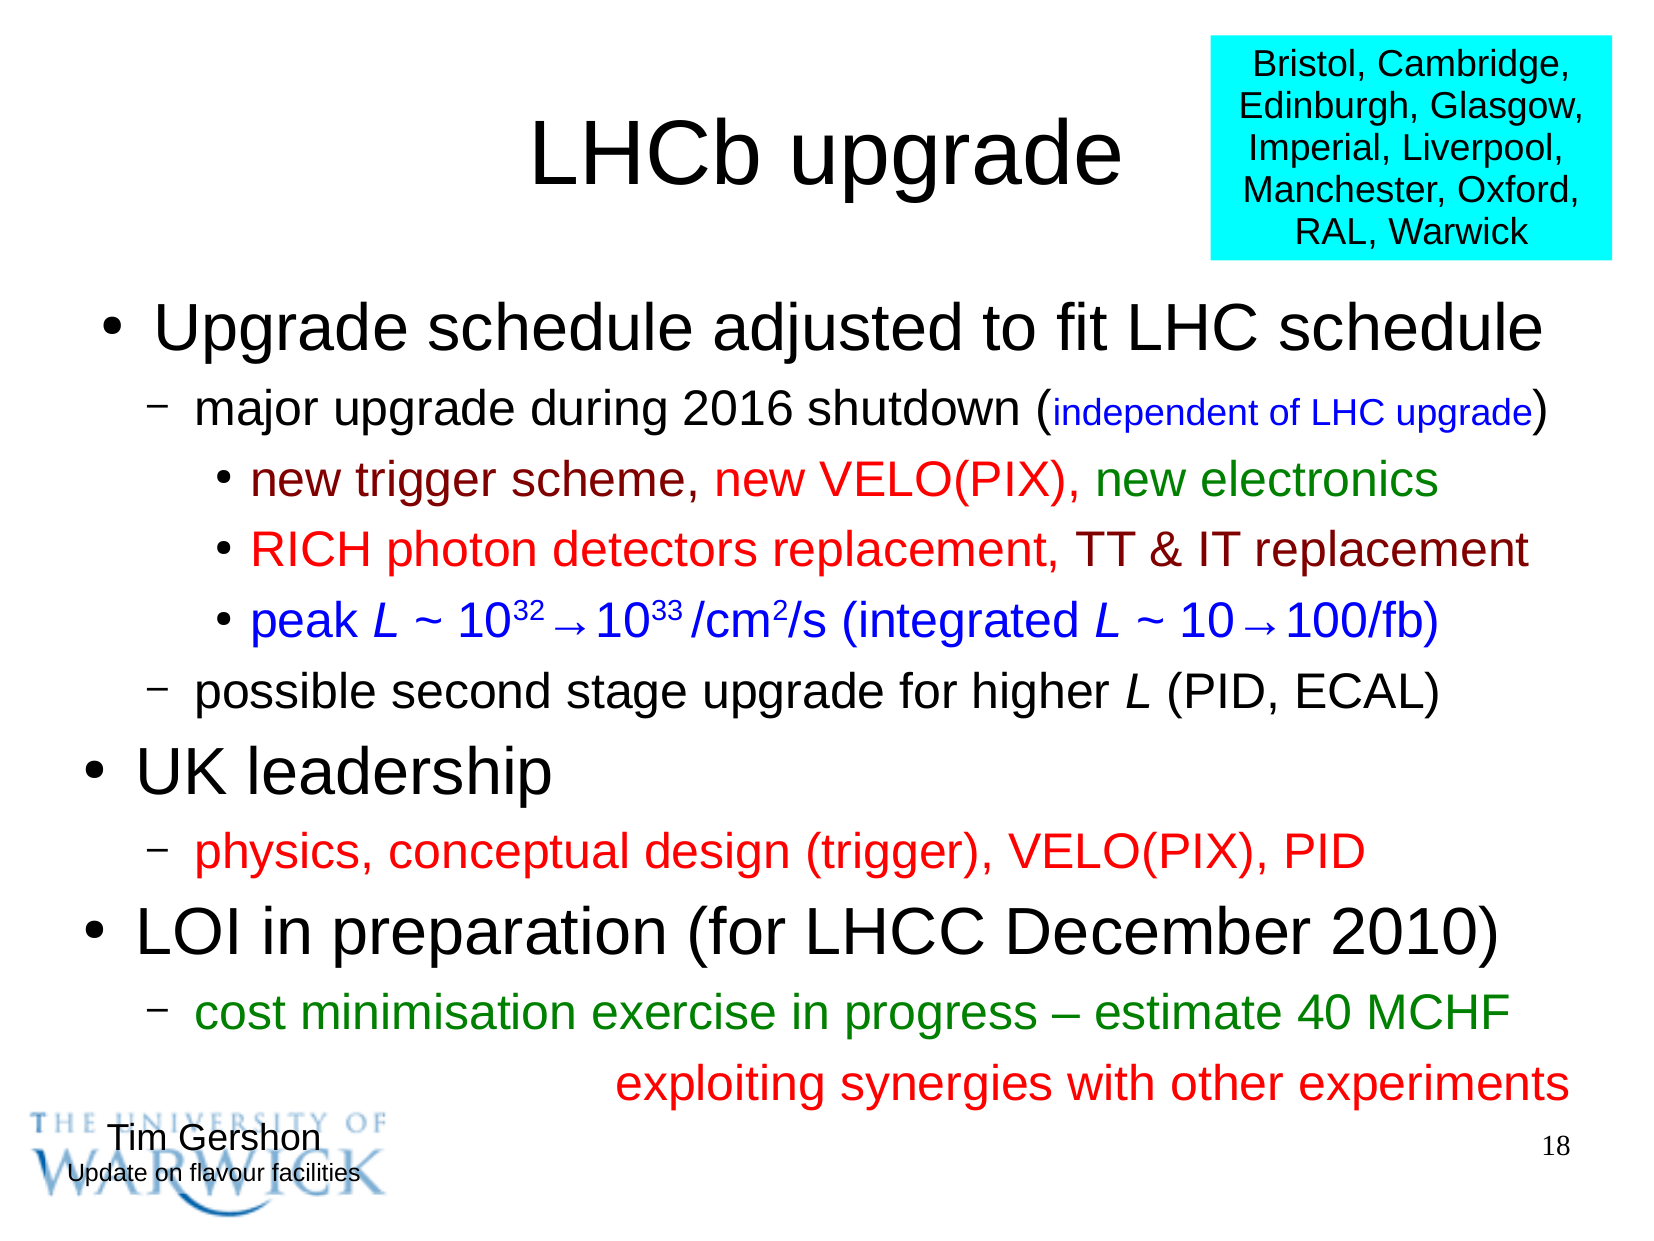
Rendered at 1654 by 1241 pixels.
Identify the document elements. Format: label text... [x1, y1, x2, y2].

text_box Bristol, Cambridge, Edinburgh, Glasgow, Imperial, Liverpool, Manchester, Oxford, RAL, Warwick [1210, 35, 1613, 261]
list Upgrade schedule adjusted to fit LHC schedule major upgrade during 2016 shutdown (independent of LHC upgrade) new trigger scheme, new VELO(PIX), new electronics RICH photon detectors replacement, TT & IT replacement peak L ~ 1032→1033 /cm2/s (integrated L ~ 10→100/fb) possible second stage upgrade for higher L (PID, ECAL) UK leadership physics, conceptual design (trigger), VELO(PIX), PID LOI in preparation (for LHCC December 2010) cost minimisation exercise in progress – estimate 40 MCHF exploiting synergies with other experiments [82, 290, 1571, 1113]
title LHCb upgrade [82, 56, 1210, 250]
picture [19, 1106, 406, 1232]
text_box Tim Gershon Update on flavour facilities [45, 1108, 383, 1194]
